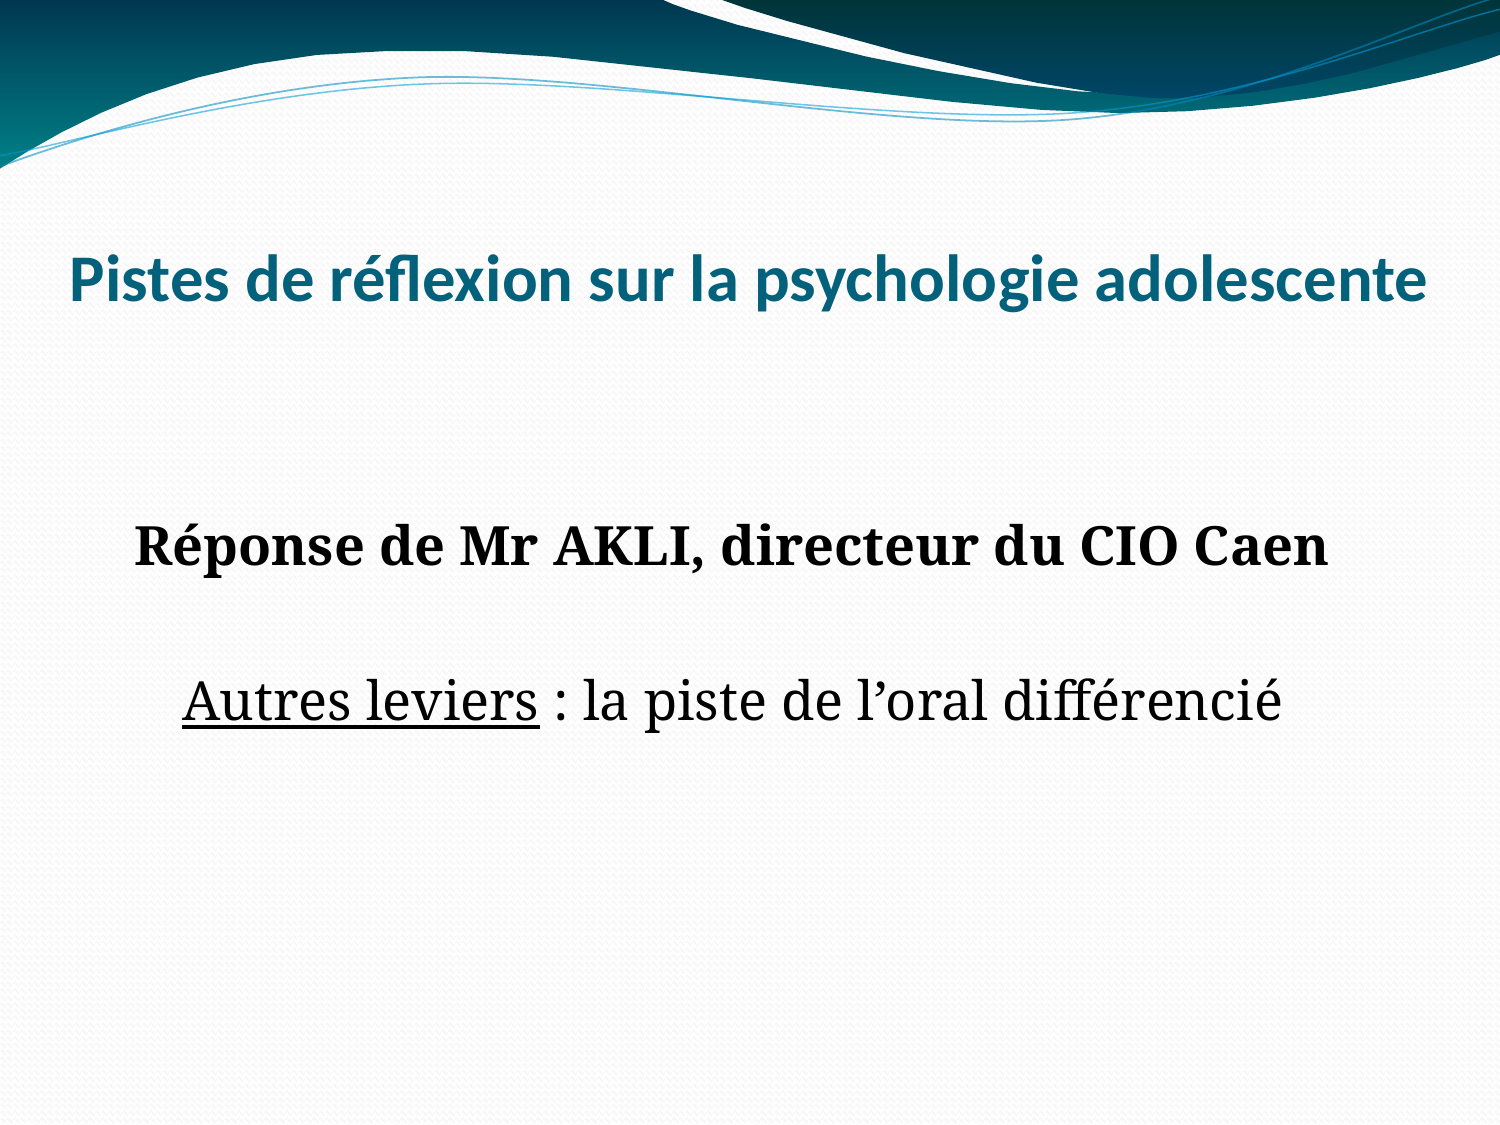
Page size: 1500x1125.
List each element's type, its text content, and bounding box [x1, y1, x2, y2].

list Réponse de Mr AKLI, directeur du CIO Caen Autres leviers : la piste de l’oral différencié [29, 503, 1471, 1038]
title Pistes de réflexion sur la psychologie adolescente [0, 184, 1500, 315]
